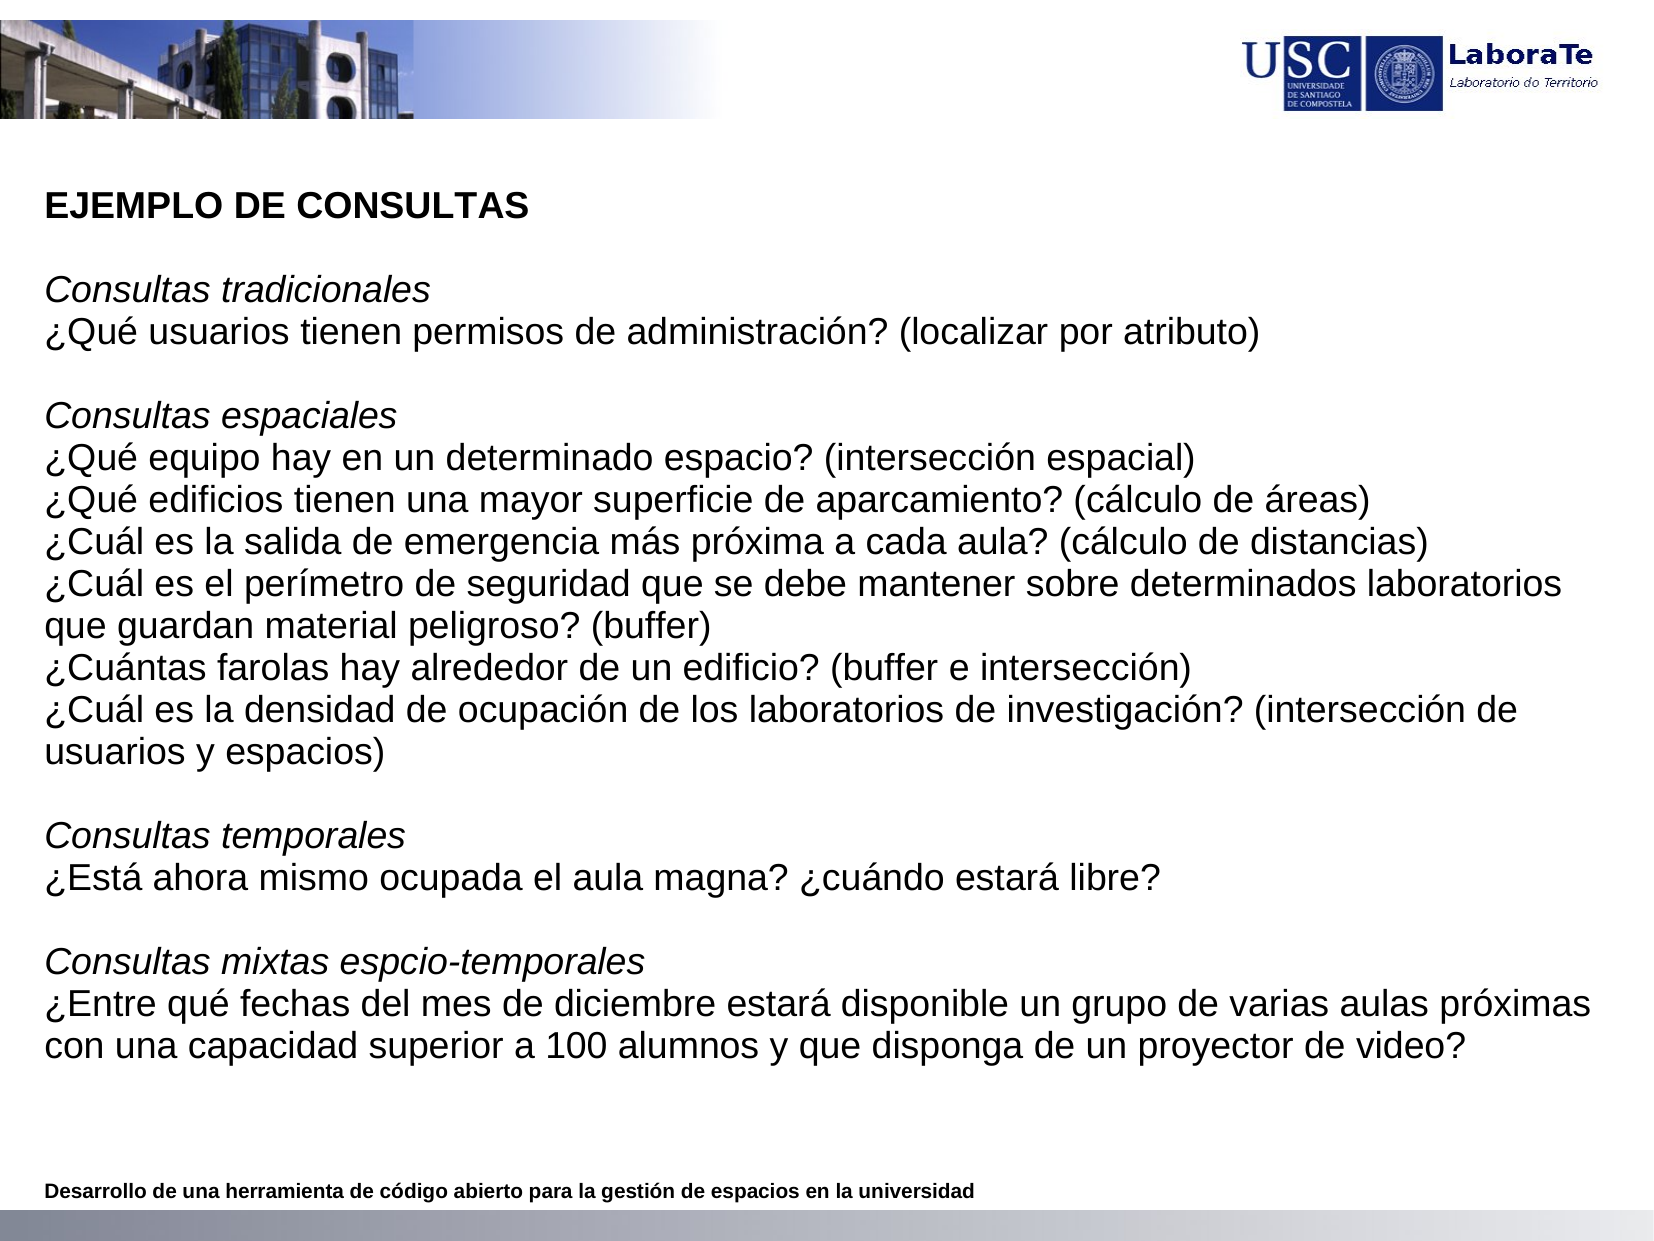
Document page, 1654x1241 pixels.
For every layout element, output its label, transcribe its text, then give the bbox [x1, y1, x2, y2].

text_box [0, 147, 1654, 1152]
picture [0, 1210, 1654, 1241]
picture [0, 20, 827, 119]
picture [1240, 29, 1654, 119]
text_box EJEMPLO DE CONSULTAS Consultas tradicionales ¿Qué usuarios tienen permisos de administración? (localizar por atributo) Consultas espaciales ¿Qué equipo hay en un determinado espacio? (intersección espacial) ¿Qué edificios tienen una mayor superficie de aparcamiento? (cálculo de áreas) ¿Cuál es la salida de emergencia más próxima a cada aula? (cálculo de distancias) ¿Cuál es el perímetro de seguridad que se debe mantener sobre determinados laboratorios que guardan material peligroso? (buffer) ¿Cuántas farolas hay alrededor de un edificio? (buffer e intersección) ¿Cuál es la densidad de ocupación de los laboratorios de investigación? (intersección de usuarios y espacios) Consultas temporales ¿Está ahora mismo ocupada el aula magna? ¿cuándo estará libre? Consultas mixtas espcio-temporales ¿Entre qué fechas del mes de diciembre estará disponible un grupo de varias aulas próximas con una capacidad superior a 100 alumnos y que disponga de un proyector de video? [29, 177, 1625, 1152]
